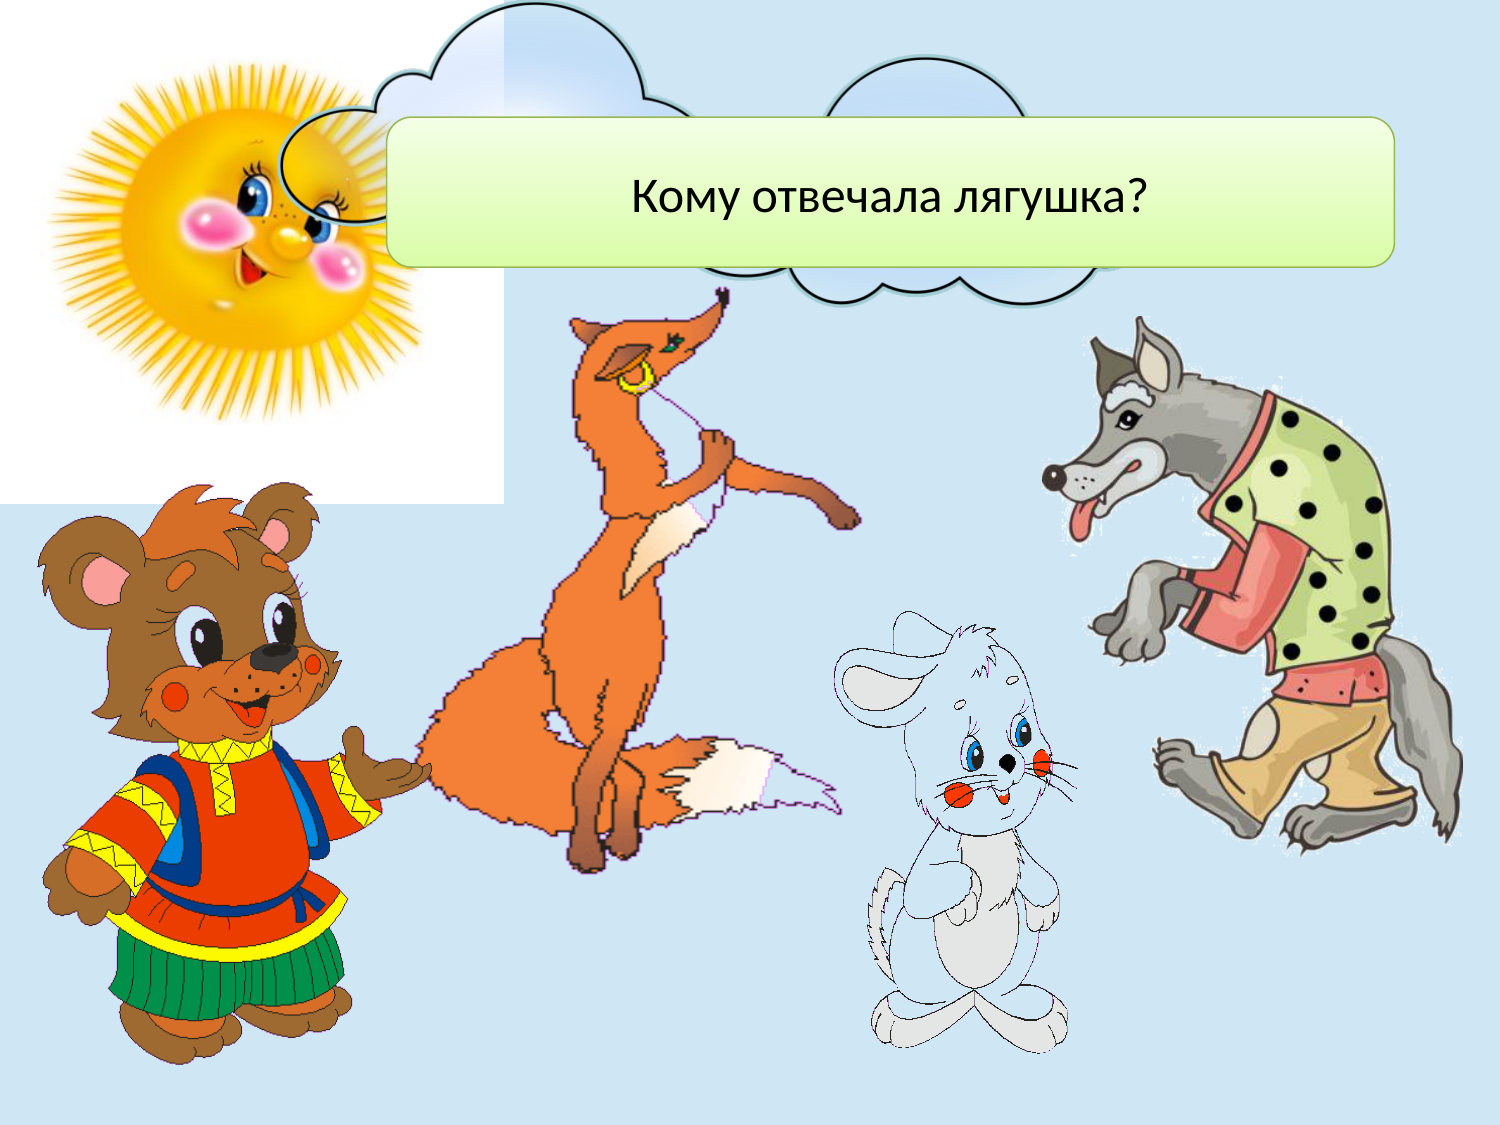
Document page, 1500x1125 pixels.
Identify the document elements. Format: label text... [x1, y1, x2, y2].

text_box Кому отвечала лягушка? [386, 117, 1395, 268]
picture [0, 0, 1463, 1066]
